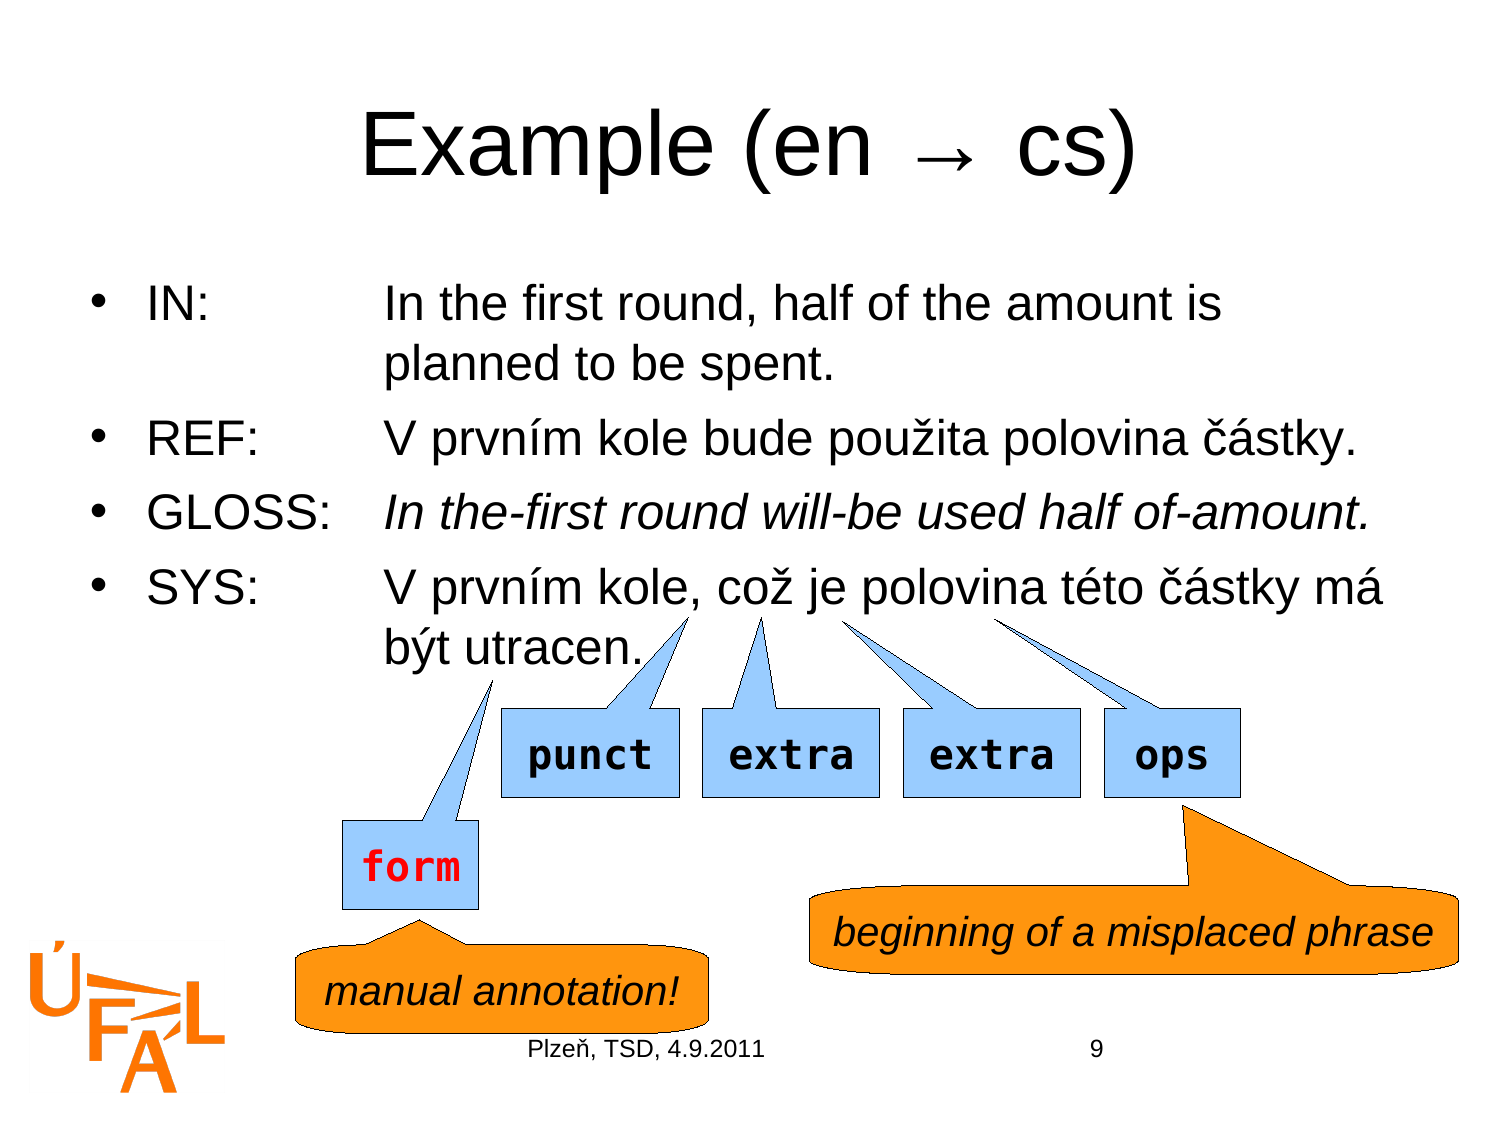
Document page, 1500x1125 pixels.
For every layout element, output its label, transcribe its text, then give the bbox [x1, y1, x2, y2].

text_box extra [842, 621, 1081, 798]
picture [29, 940, 225, 1093]
text_box beginning of a misplaced phrase [809, 805, 1459, 975]
title Example (en → cs) [75, 14, 1426, 262]
text_box manual annotation! [295, 919, 709, 1034]
text_box form [342, 680, 493, 910]
text_box punct [501, 617, 689, 798]
text_box ops [994, 619, 1241, 798]
list IN: In the first round, half of the amount is planned to be spent. REF: V prvním kole bude použita polovina částky. GLOSS: In the-first round will-be used half of-amount. SYS: V prvním kole, což je polovina této částky má být utracen. [75, 262, 1426, 709]
text_box extra [702, 617, 880, 798]
